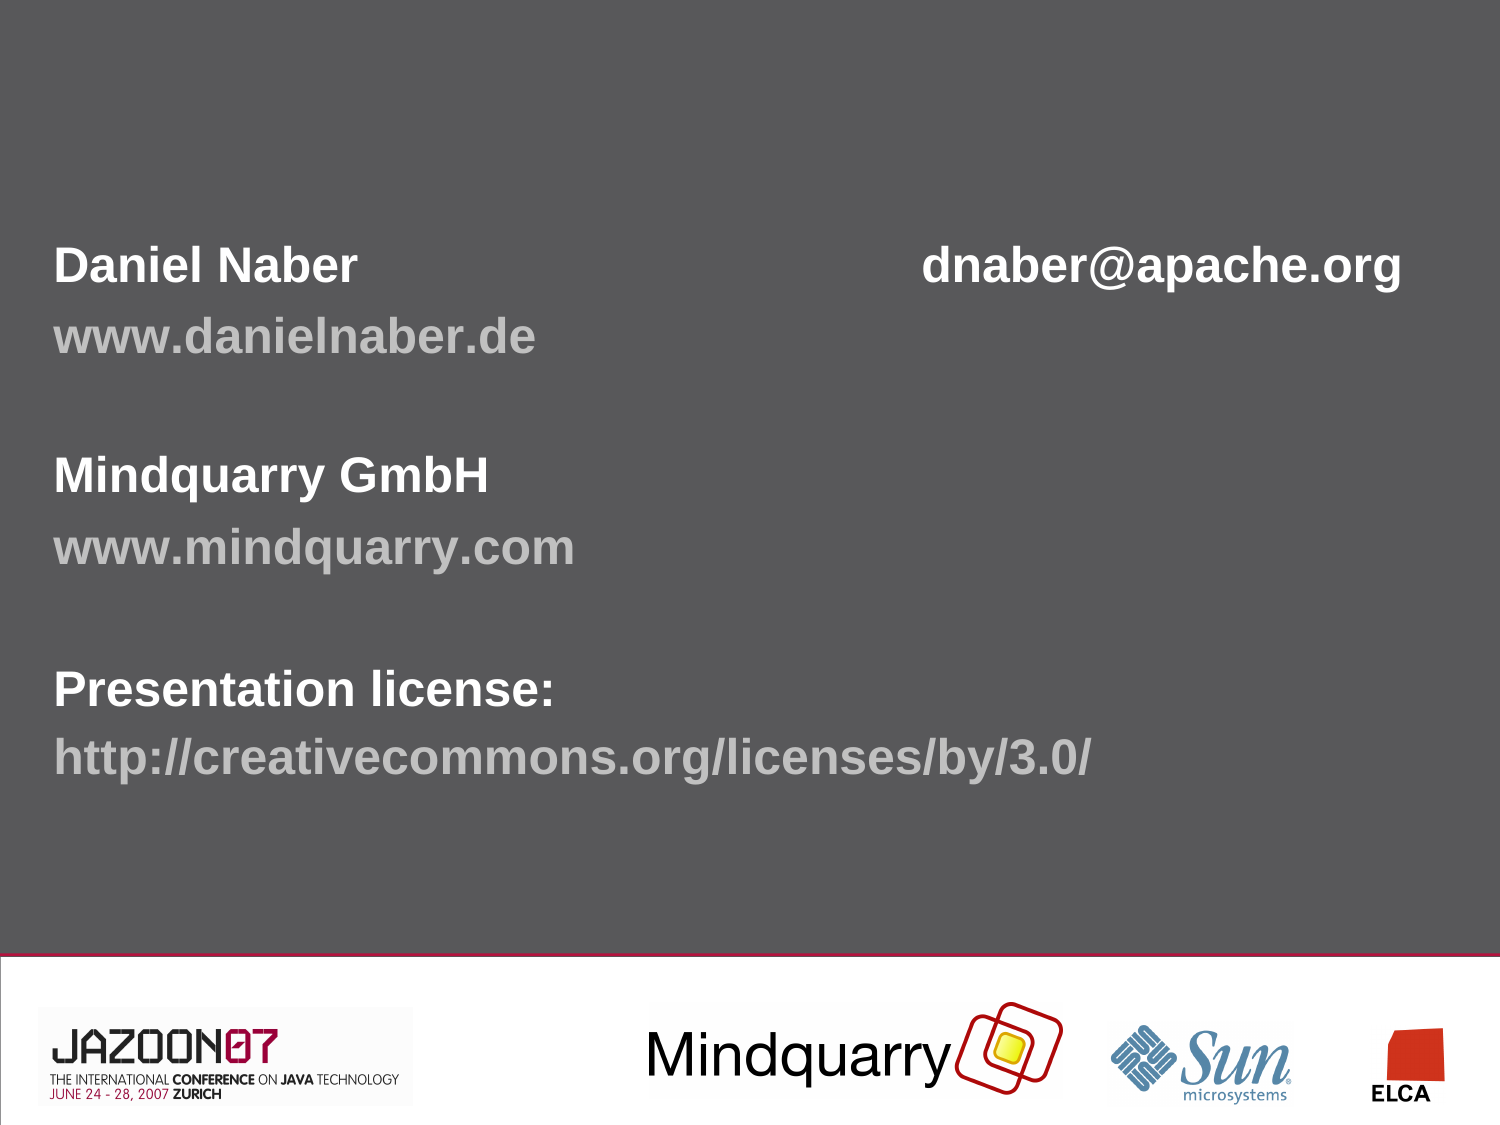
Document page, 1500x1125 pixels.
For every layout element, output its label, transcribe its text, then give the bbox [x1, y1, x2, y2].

subtitle Daniel Naber dnaber@apache.org www.danielnaber.de Mindquarry GmbH www.mindquarry.com Presentation license: http://creativecommons.org/licenses/by/3.0/ [53, 237, 1447, 785]
picture [649, 1002, 1063, 1099]
picture [1370, 1025, 1446, 1105]
text_box [0, 953, 1500, 957]
picture [38, 1007, 413, 1106]
picture [1107, 1021, 1294, 1107]
